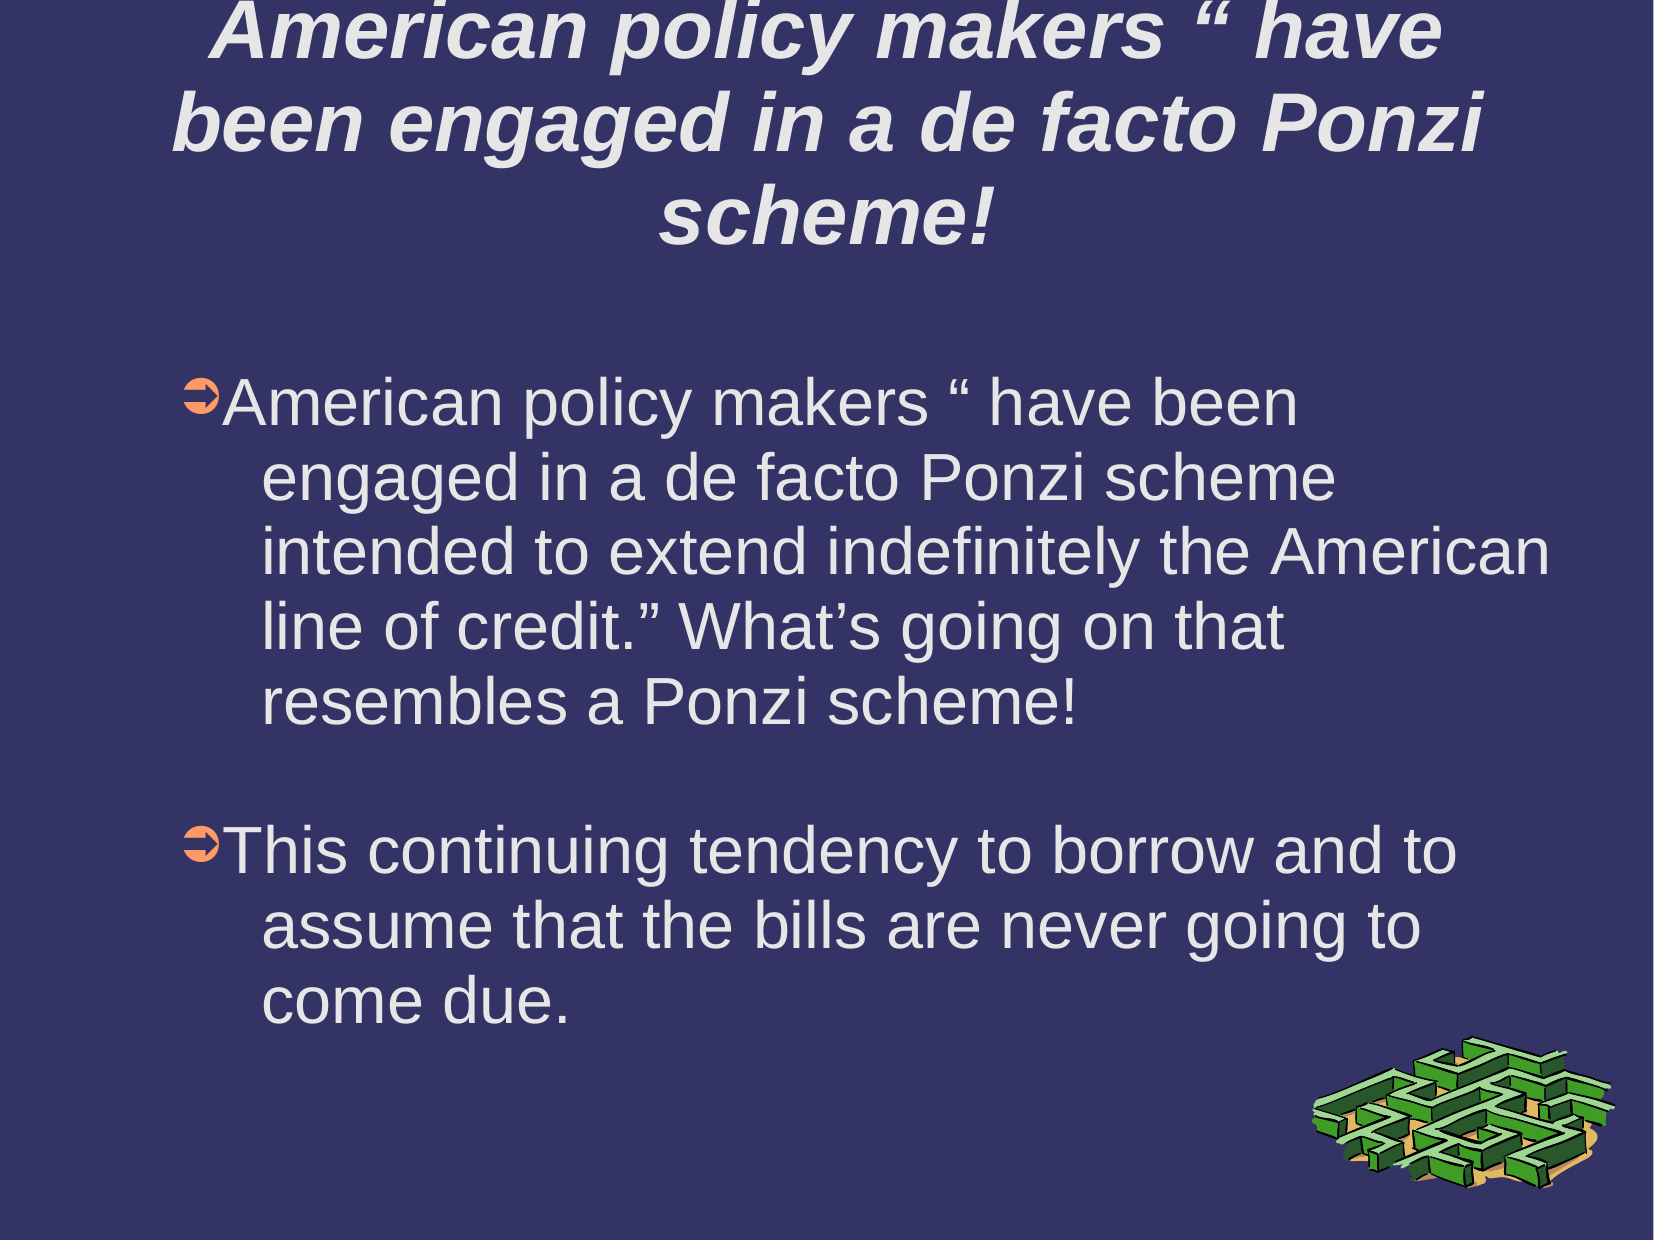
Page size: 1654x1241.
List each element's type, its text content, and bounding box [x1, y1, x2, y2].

list American policy makers “ have been engaged in a de facto Ponzi scheme intended to extend indefinitely the American line of credit.” What’s going on that resembles a Ponzi scheme! This continuing tendency to borrow and to assume that the bills are never going to come due. [178, 364, 1570, 1132]
title American policy makers “ have been engaged in a de facto Ponzi scheme! [121, 0, 1534, 263]
